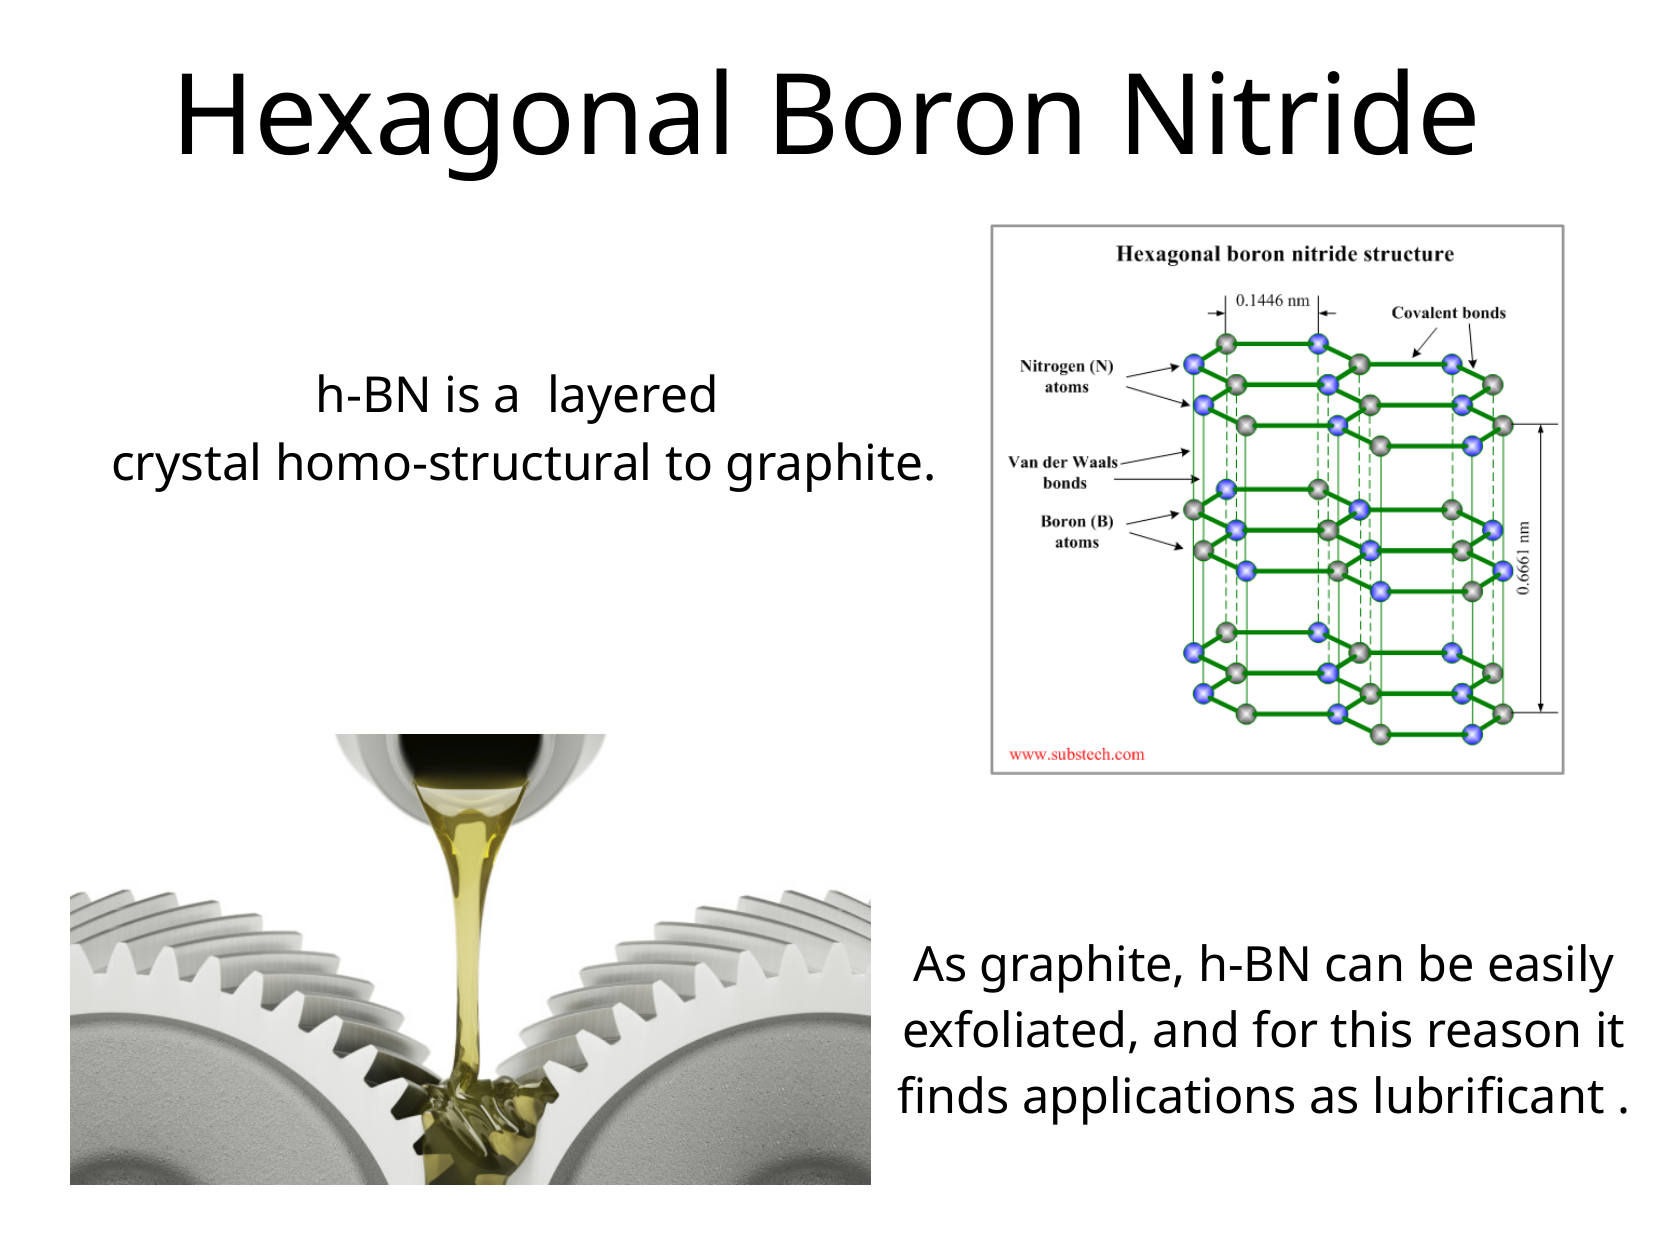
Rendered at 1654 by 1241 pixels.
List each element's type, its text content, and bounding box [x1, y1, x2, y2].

text_box h-BN is a layered crystal homo-structural to graphite. [69, 360, 940, 541]
text_box As graphite, h-BN can be easily exfoliated, and for this reason it finds applications as lubrificant . [855, 930, 1636, 1141]
picture [990, 224, 1565, 775]
picture [70, 734, 871, 1185]
title Hexagonal Boron Nitride [82, 37, 1571, 184]
